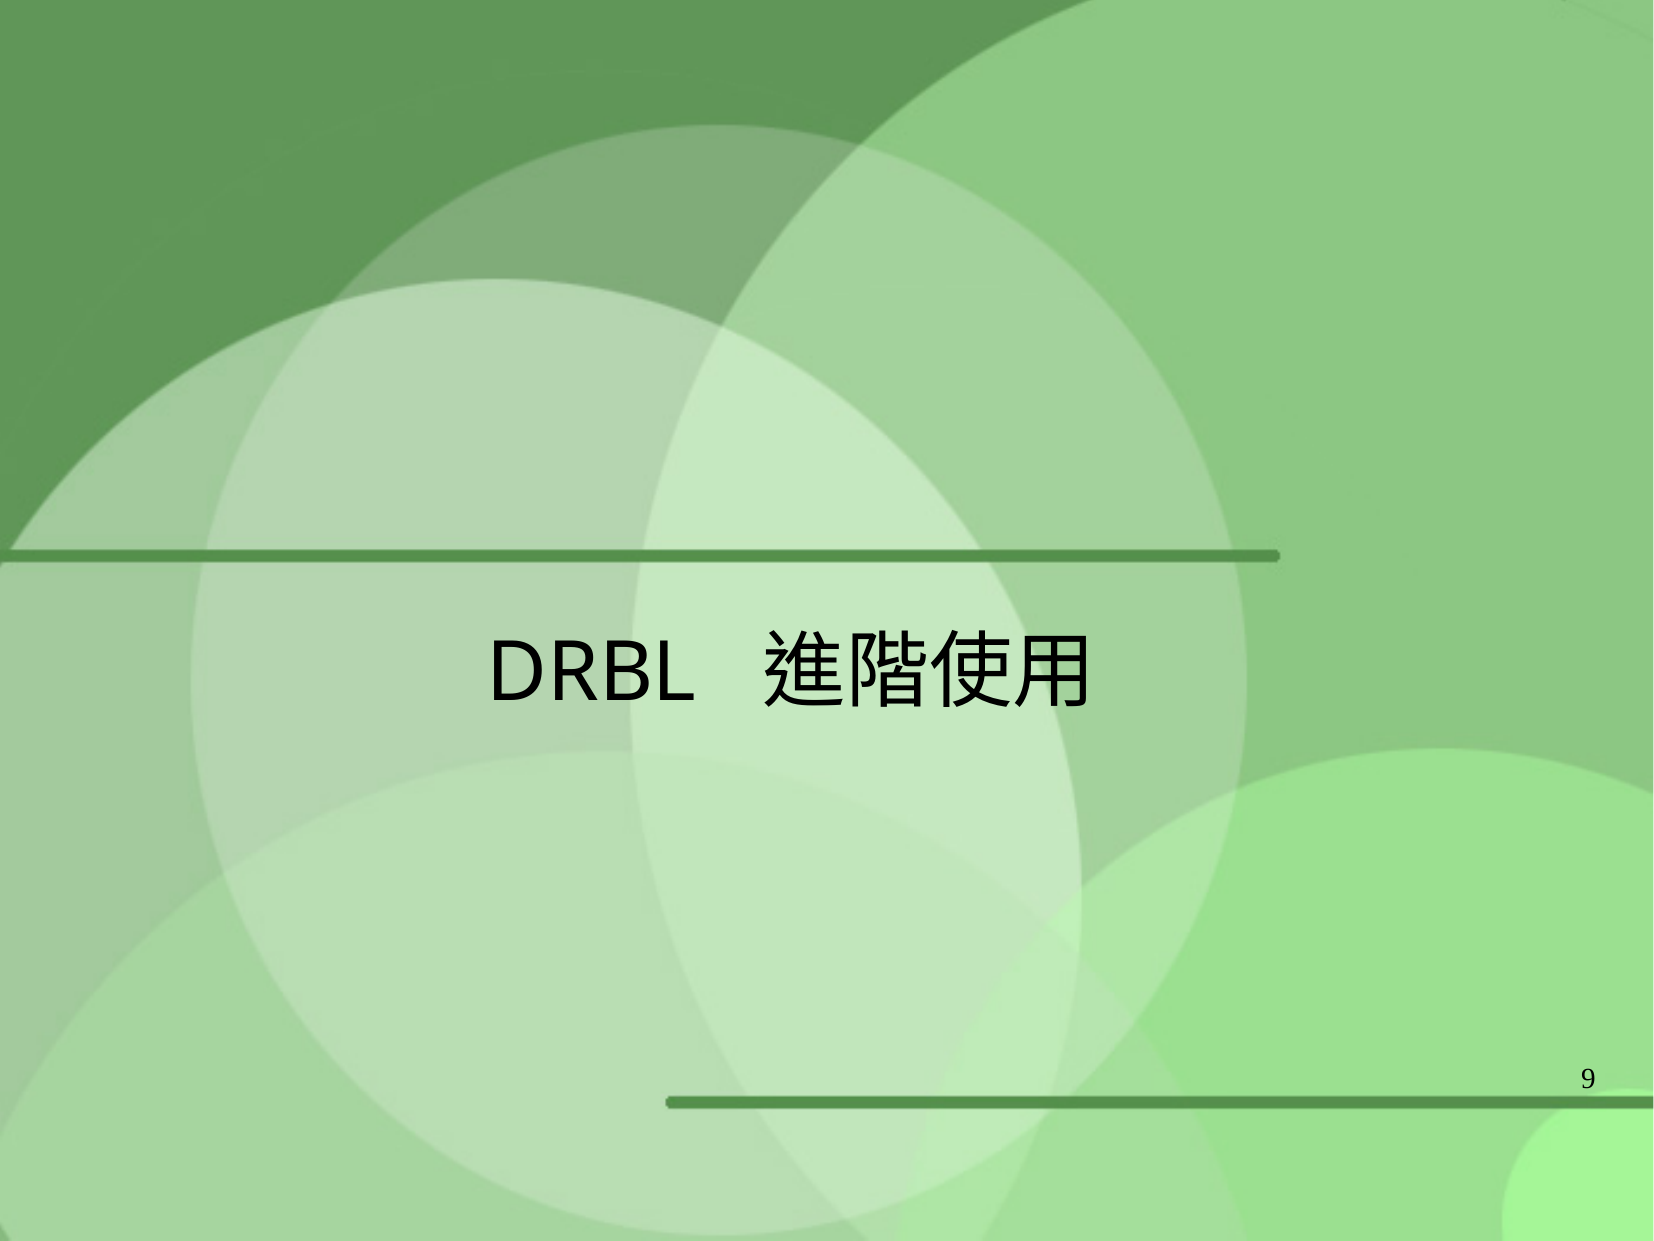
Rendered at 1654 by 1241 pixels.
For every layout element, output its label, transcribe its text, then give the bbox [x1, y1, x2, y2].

picture [0, 0, 1654, 1241]
title DRBL 進階使用 [206, 560, 1341, 768]
